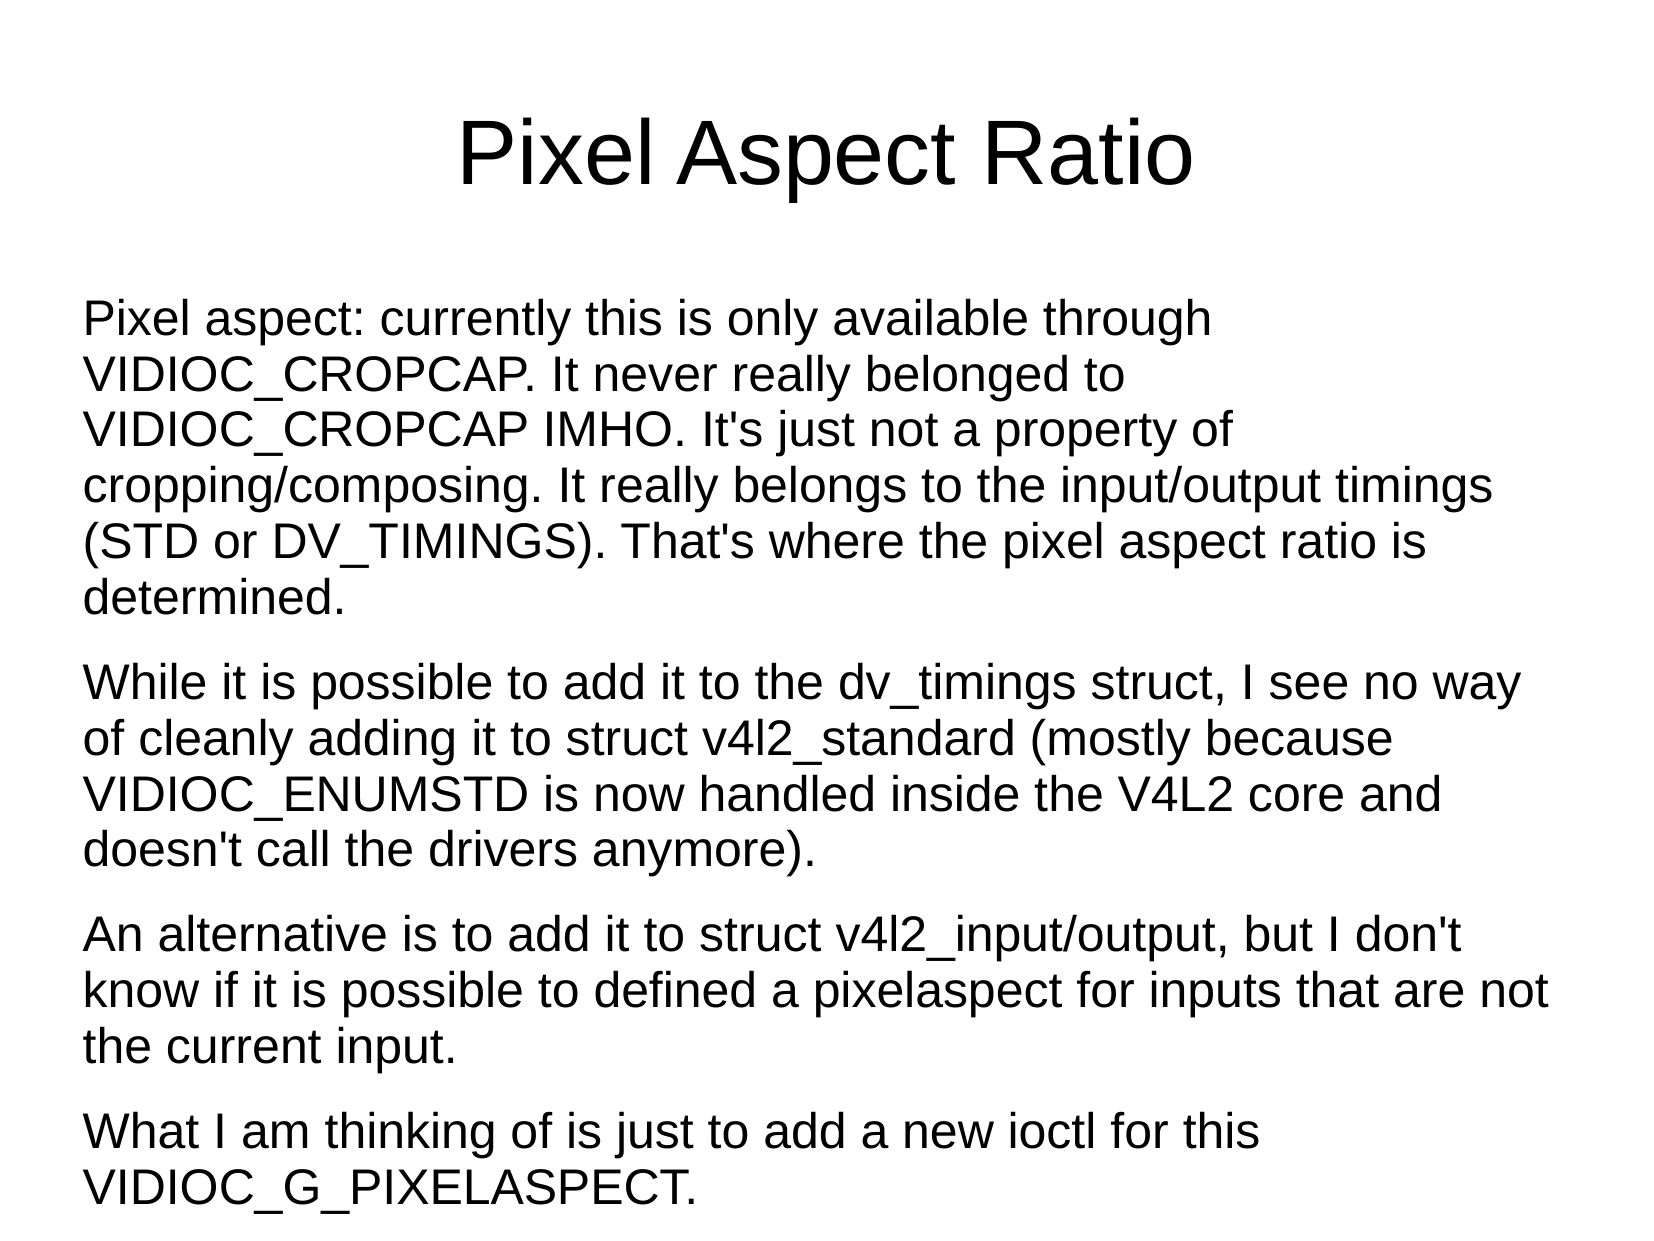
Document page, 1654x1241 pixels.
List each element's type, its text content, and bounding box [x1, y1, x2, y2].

title Pixel Aspect Ratio [82, 56, 1571, 250]
list Pixel aspect: currently this is only available through VIDIOC_CROPCAP. It never really belonged to VIDIOC_CROPCAP IMHO. It's just not a property of cropping/composing. It really belongs to the input/output timings (STD or DV_TIMINGS). That's where the pixel aspect ratio is determined. While it is possible to add it to the dv_timings struct, I see no way of cleanly adding it to struct v4l2_standard (mostly because VIDIOC_ENUMSTD is now handled inside the V4L2 core and doesn't call the drivers anymore). An alternative is to add it to struct v4l2_input/output, but I don't know if it is possible to defined a pixelaspect for inputs that are not the current input. What I am thinking of is just to add a new ioctl for this VIDIOC_G_PIXELASPECT. [82, 290, 1571, 1216]
